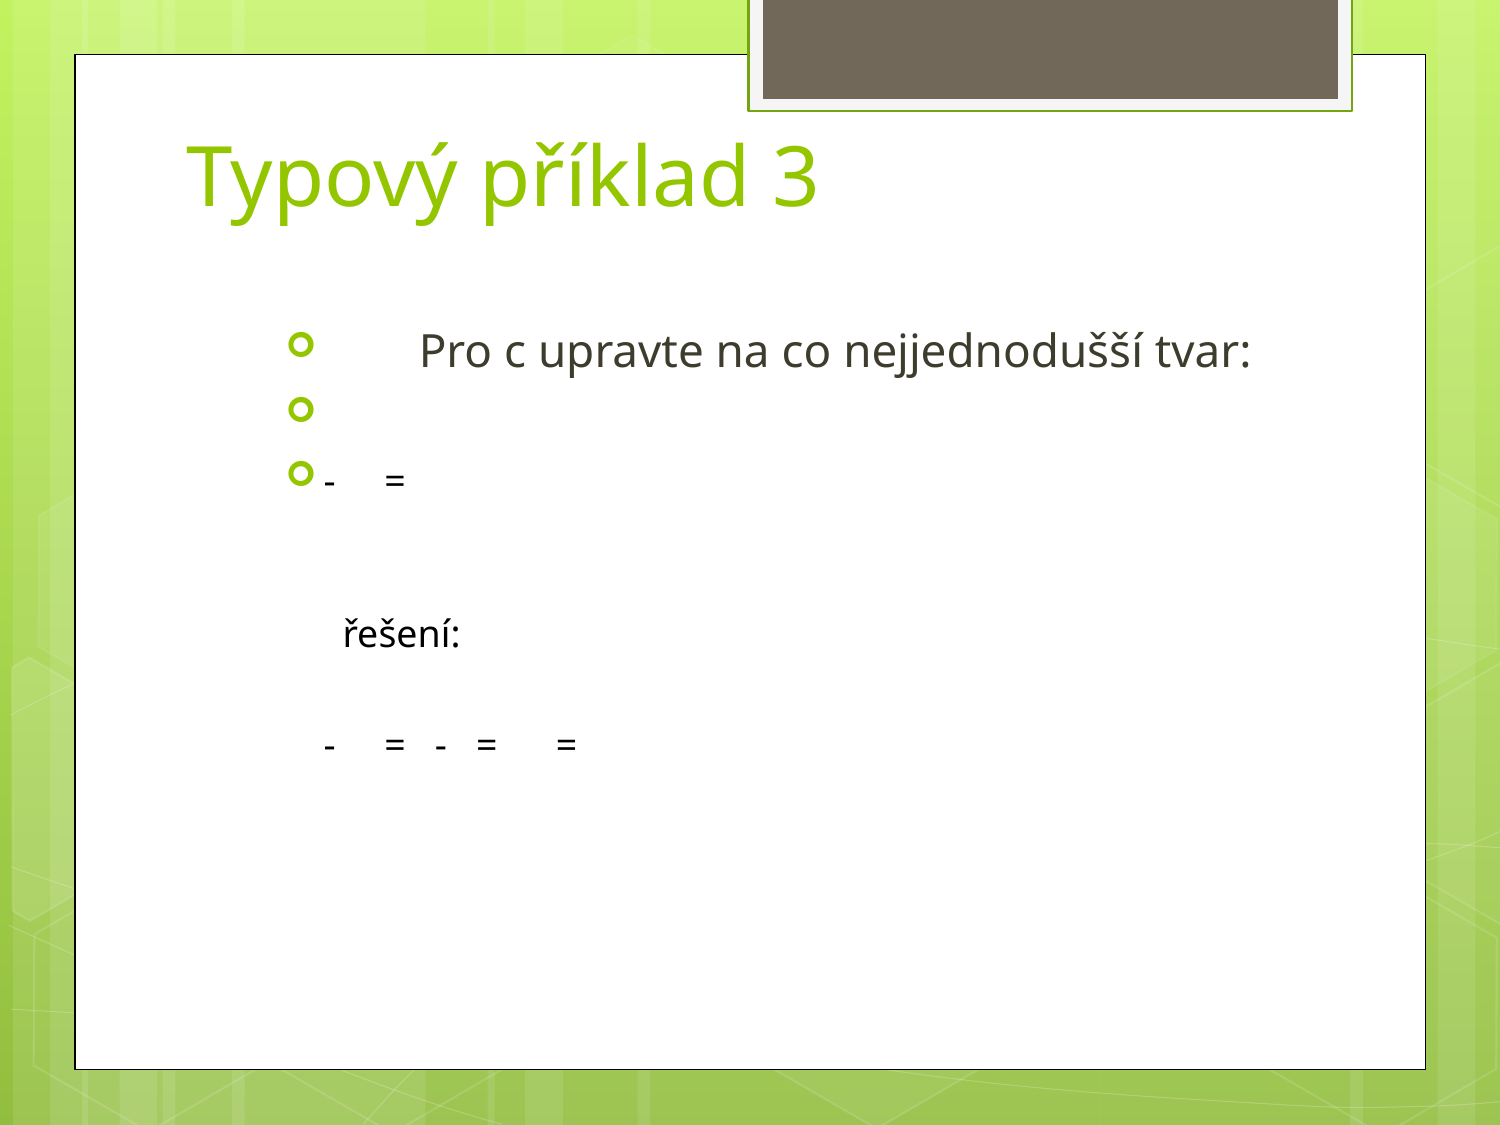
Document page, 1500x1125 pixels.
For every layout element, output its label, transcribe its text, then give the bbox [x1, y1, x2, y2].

text_box řešení: [327, 602, 990, 713]
text_box - = [289, 449, 725, 530]
list Pro c upravte na co nejjednodušší tvar: [64, 314, 1415, 433]
title Typový příklad 3 [171, 42, 1415, 231]
text_box - = - = = [289, 713, 1306, 800]
